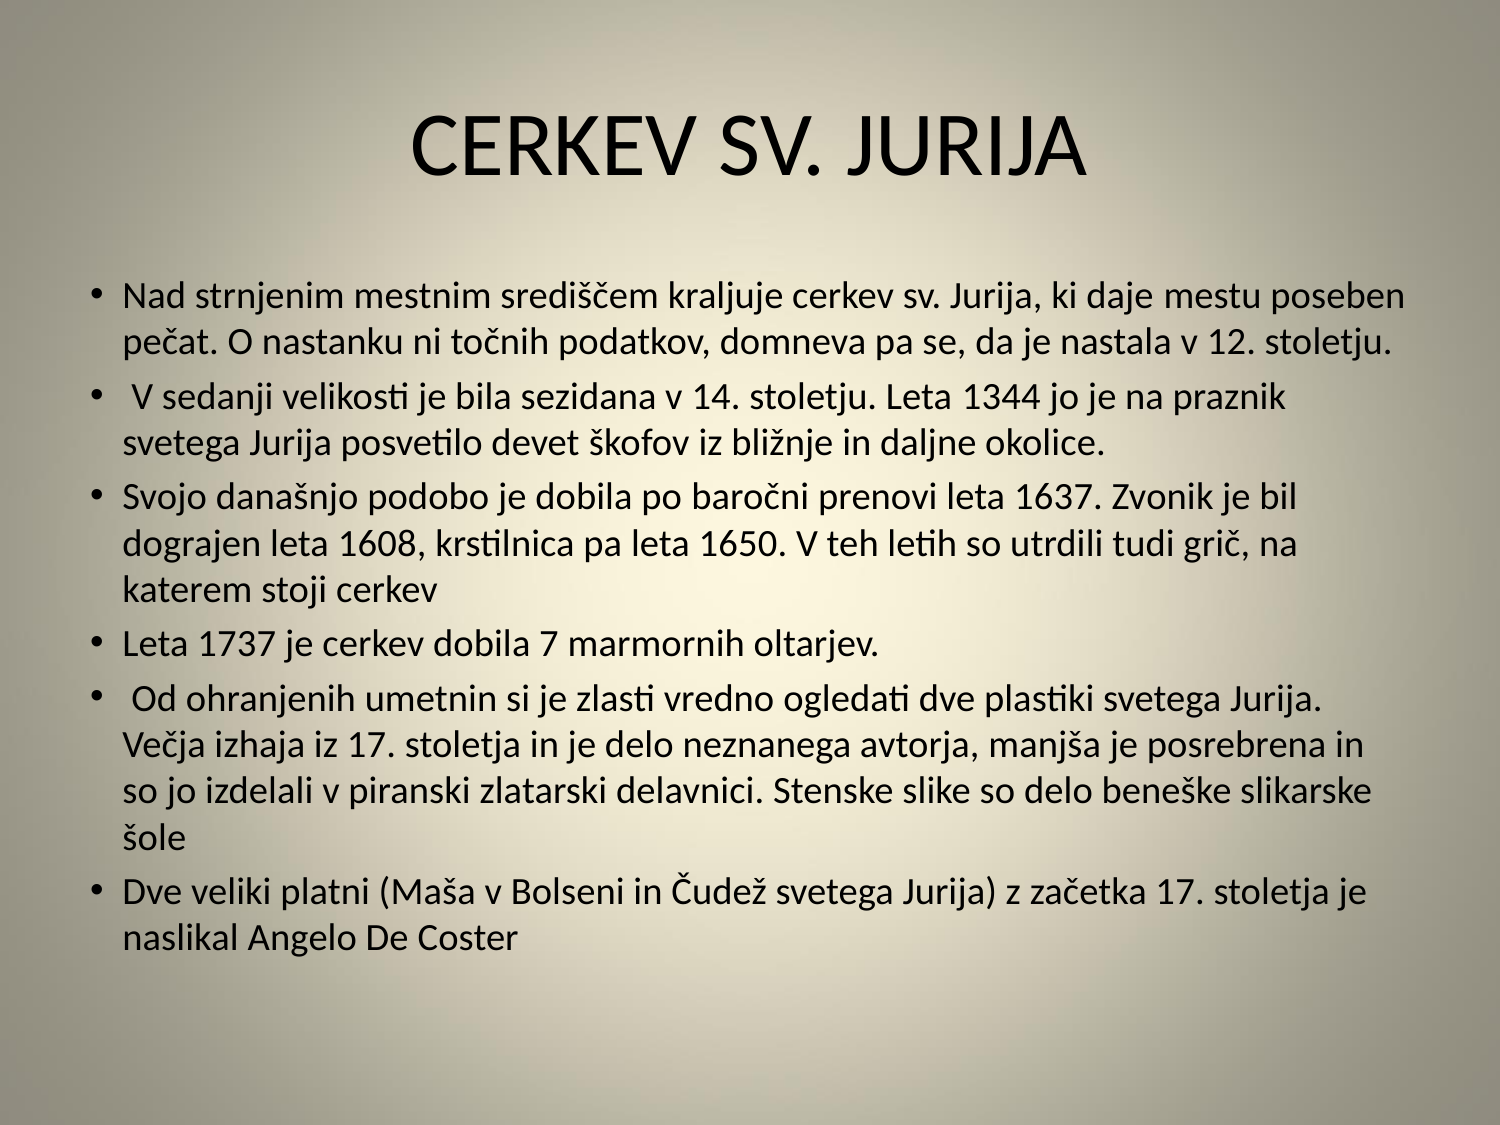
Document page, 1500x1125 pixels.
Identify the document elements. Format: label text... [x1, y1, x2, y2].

list Nad strnjenim mestnim središčem kraljuje cerkev sv. Jurija, ki daje mestu poseben pečat. O nastanku ni točnih podatkov, domneva pa se, da je nastala v 12. stoletju. V sedanji velikosti je bila sezidana v 14. stoletju. Leta 1344 jo je na praznik svetega Jurija posvetilo devet škofov iz bližnje in daljne okolice. Svojo današnjo podobo je dobila po baročni prenovi leta 1637. Zvonik je bil dograjen leta 1608, krstilnica pa leta 1650. V teh letih so utrdili tudi grič, na katerem stoji cerkev Leta 1737 je cerkev dobila 7 marmornih oltarjev. Od ohranjenih umetnin si je zlasti vredno ogledati dve plastiki svetega Jurija. Večja izhaja iz 17. stoletja in je delo neznanega avtorja, manjša je posrebrena in so jo izdelali v piranski zlatarski delavnici. Stenske slike so delo beneške slikarske šole Dve veliki platni (Maša v Bolseni in Čudež svetega Jurija) z začetka 17. stoletja je naslikal Angelo De Coster [75, 262, 1425, 1005]
picture [0, 0, 1500, 1125]
title CERKEV SV. JURIJA [75, 45, 1425, 233]
